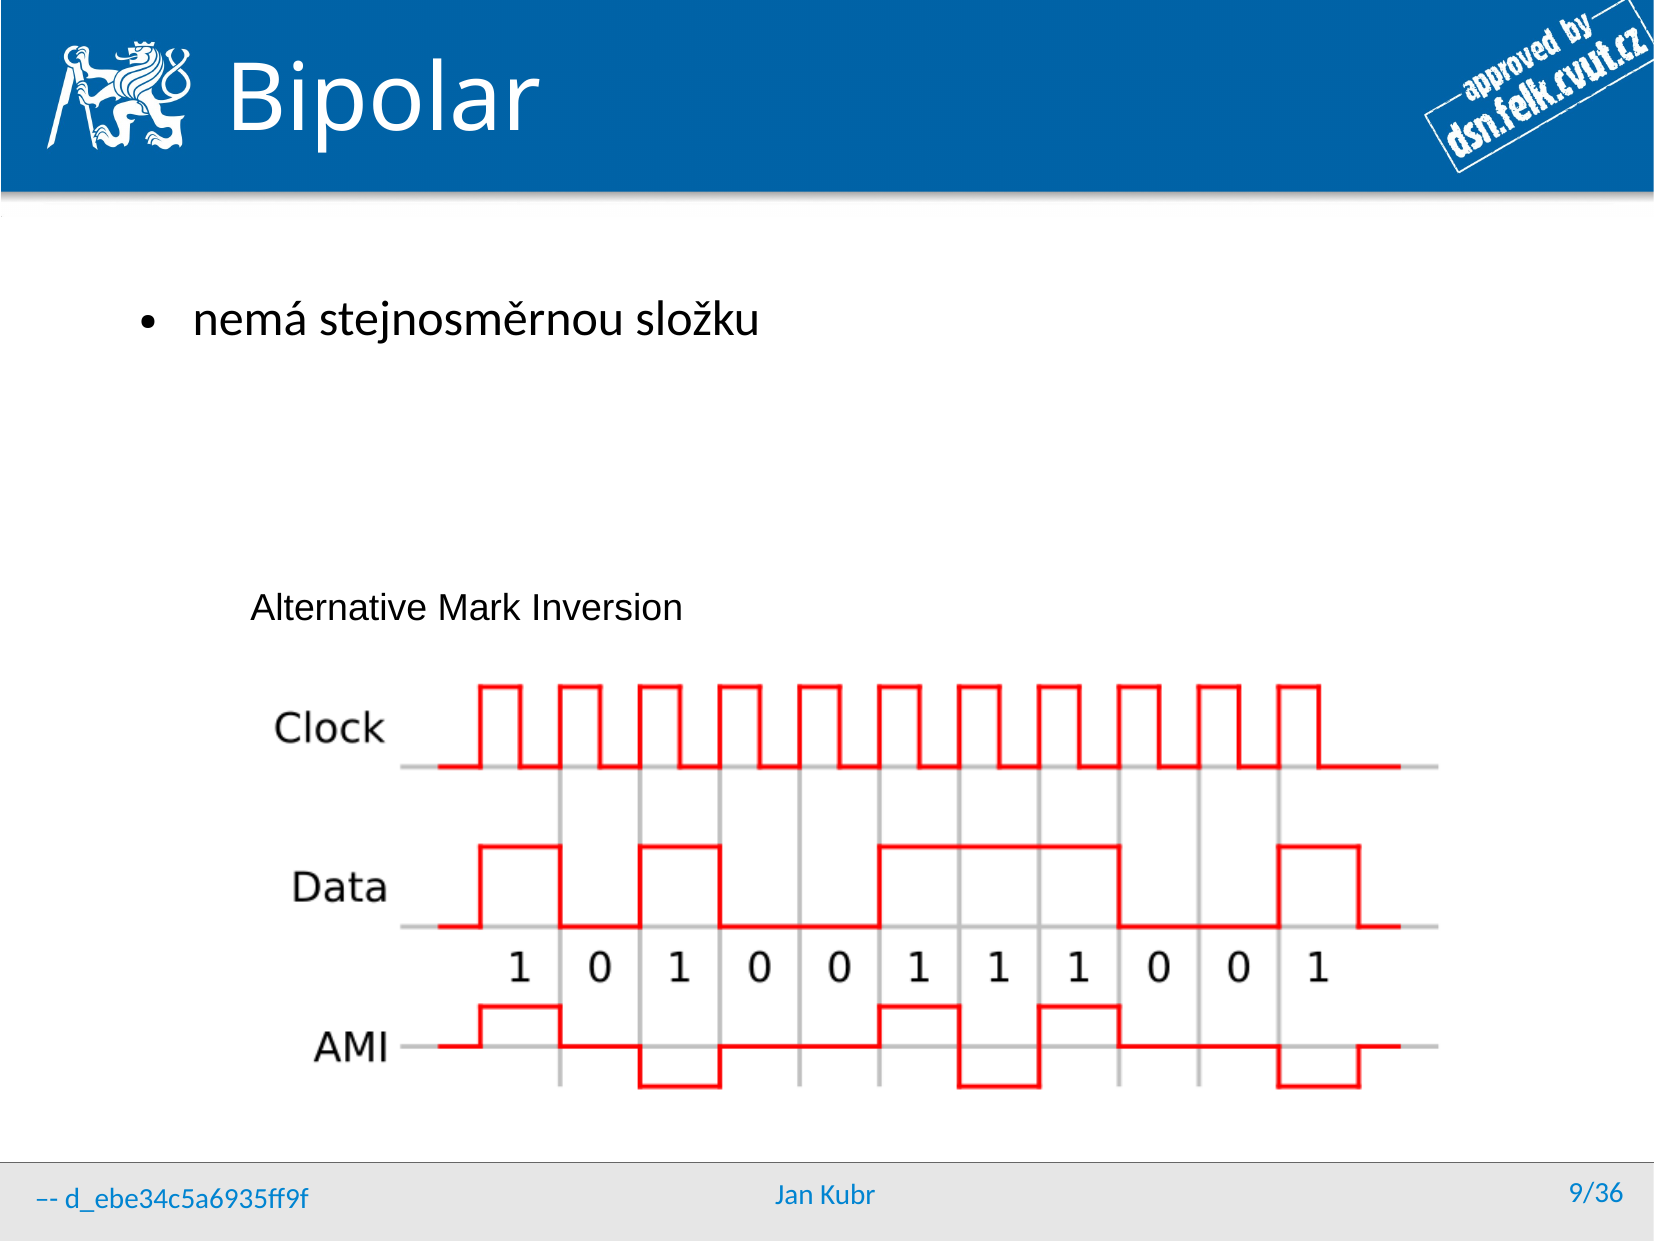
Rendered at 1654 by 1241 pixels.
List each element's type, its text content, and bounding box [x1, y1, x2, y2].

picture [233, 642, 1484, 1132]
title Bipolar [225, 0, 1426, 188]
picture [1, 0, 1654, 217]
text_box Alternative Mark Inversion [235, 579, 699, 637]
list nemá stejnosměrnou složku [121, 297, 1534, 570]
